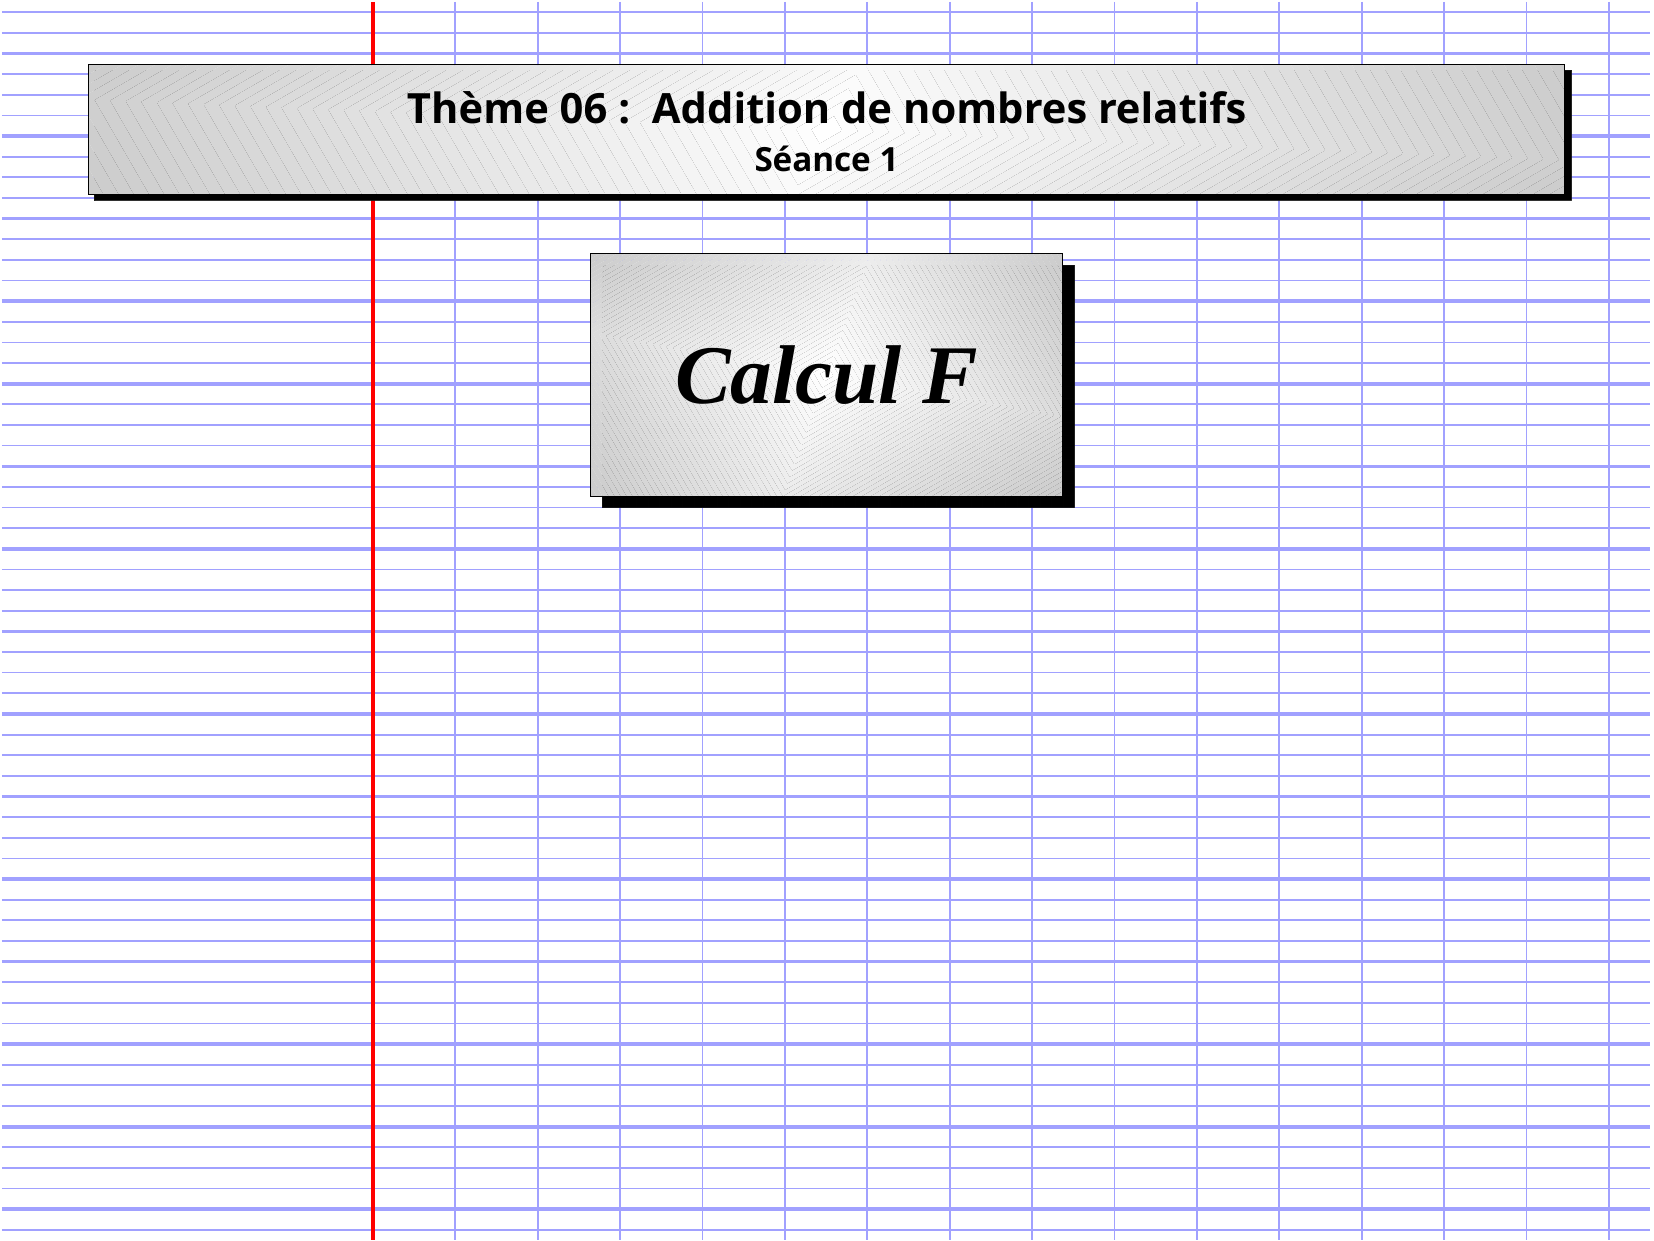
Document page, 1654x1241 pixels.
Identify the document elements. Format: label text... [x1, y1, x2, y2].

picture [0, 0, 1654, 1241]
text_box Calcul F [590, 253, 1063, 497]
text_box Thème 06 : Addition de nombres relatifs Séance 1 [88, 64, 1565, 195]
